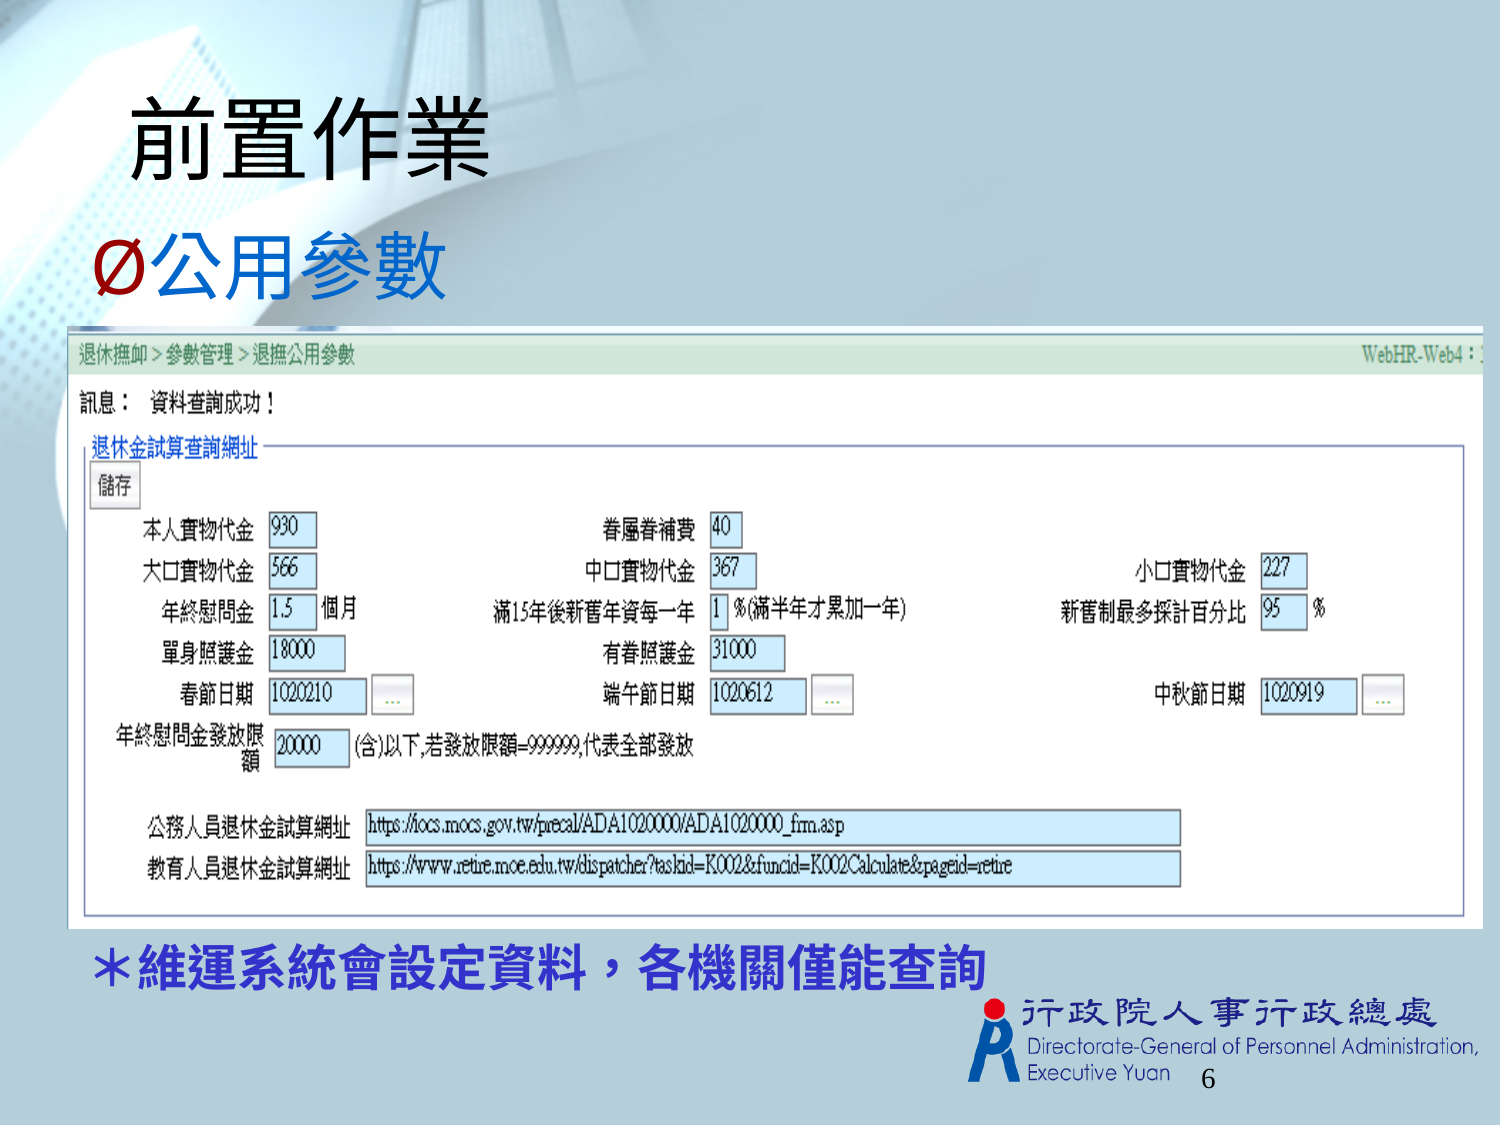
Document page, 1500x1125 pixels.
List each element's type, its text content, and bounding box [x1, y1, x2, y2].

text_box ＊維運系統會設定資料，各機關僅能查詢 [0, 929, 1080, 1004]
text_box [1185, 1058, 1499, 1125]
list 公用參數 [75, 212, 1426, 326]
list 公用參數 [75, 929, 1426, 1033]
title 前置作業 [112, 42, 1388, 212]
picture [67, 326, 1483, 929]
